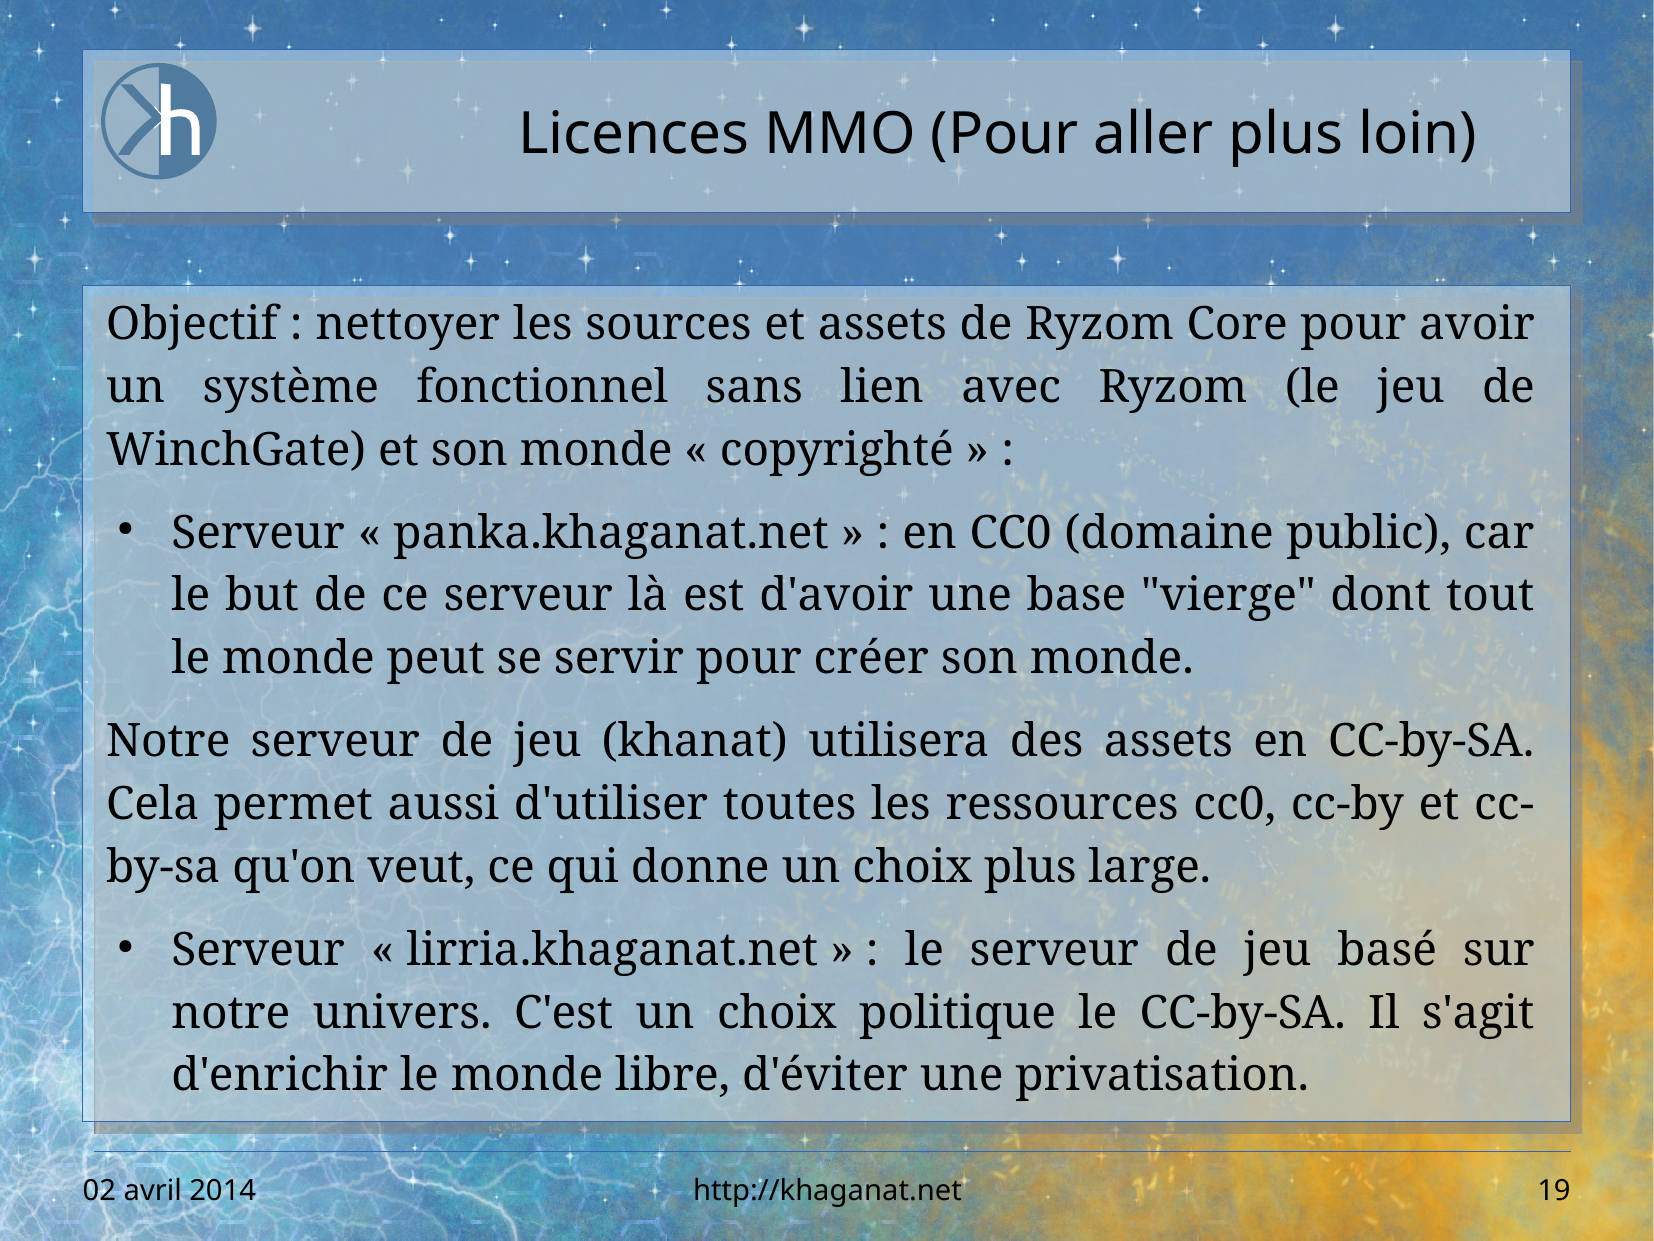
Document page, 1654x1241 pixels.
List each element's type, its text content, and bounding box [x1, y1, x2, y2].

picture [0, 0, 1654, 1241]
list Objectif : nettoyer les sources et assets de Ryzom Core pour avoir un système fonctionnel sans lien avec Ryzom (le jeu de WinchGate) et son monde « copyrighté » : Serveur « panka.khaganat.net » : en CC0 (domaine public), car le but de ce serveur là est d'avoir une base "vierge" dont tout le monde peut se servir pour créer son monde. Notre serveur de jeu (khanat) utilisera des assets en CC-by-SA. Cela permet aussi d'utiliser toutes les ressources cc0, cc-by et cc-by-sa qu'on veut, ce qui donne un choix plus large. Serveur « lirria.khaganat.net » : le serveur de jeu basé sur notre univers. C'est un choix politique le CC-by-SA. Il s'agit d'enrichir le monde libre, d'éviter une privatisation. [106, 290, 1536, 1123]
title Licences MMO (Pour aller plus loin) [425, 49, 1571, 213]
